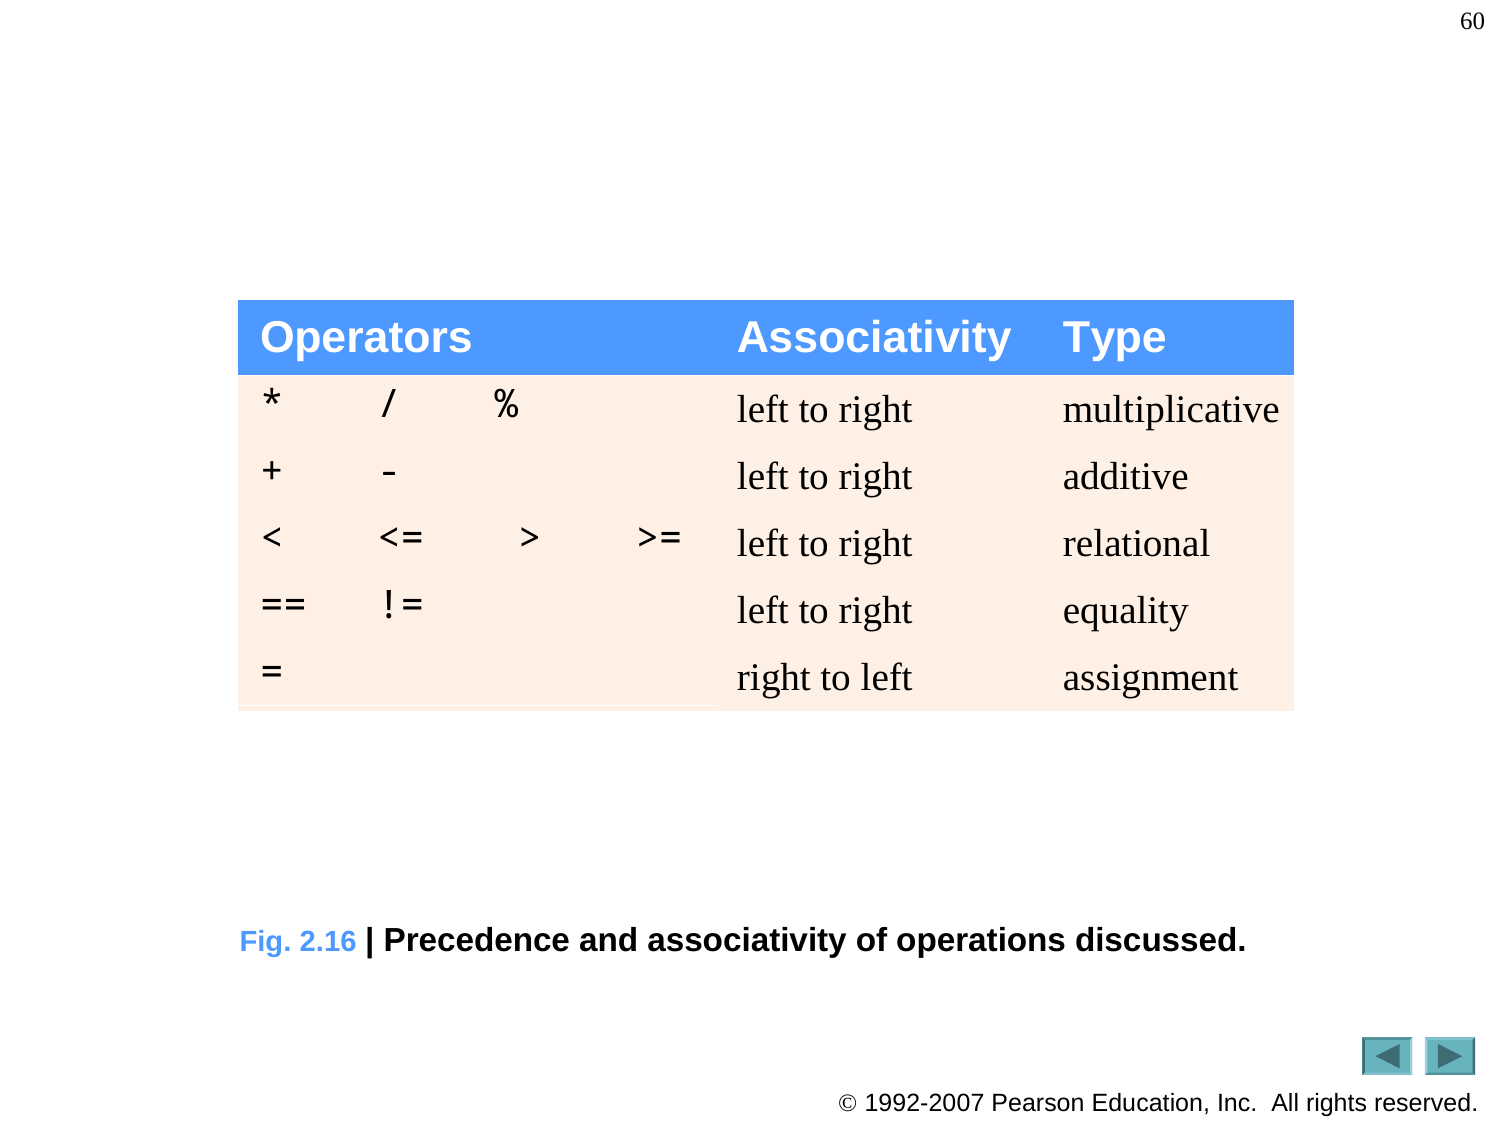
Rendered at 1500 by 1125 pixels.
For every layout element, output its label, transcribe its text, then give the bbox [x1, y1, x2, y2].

chart [237, 300, 1300, 750]
title Fig. 2.16 | Precedence and associativity of operations discussed. [48, 899, 1449, 990]
